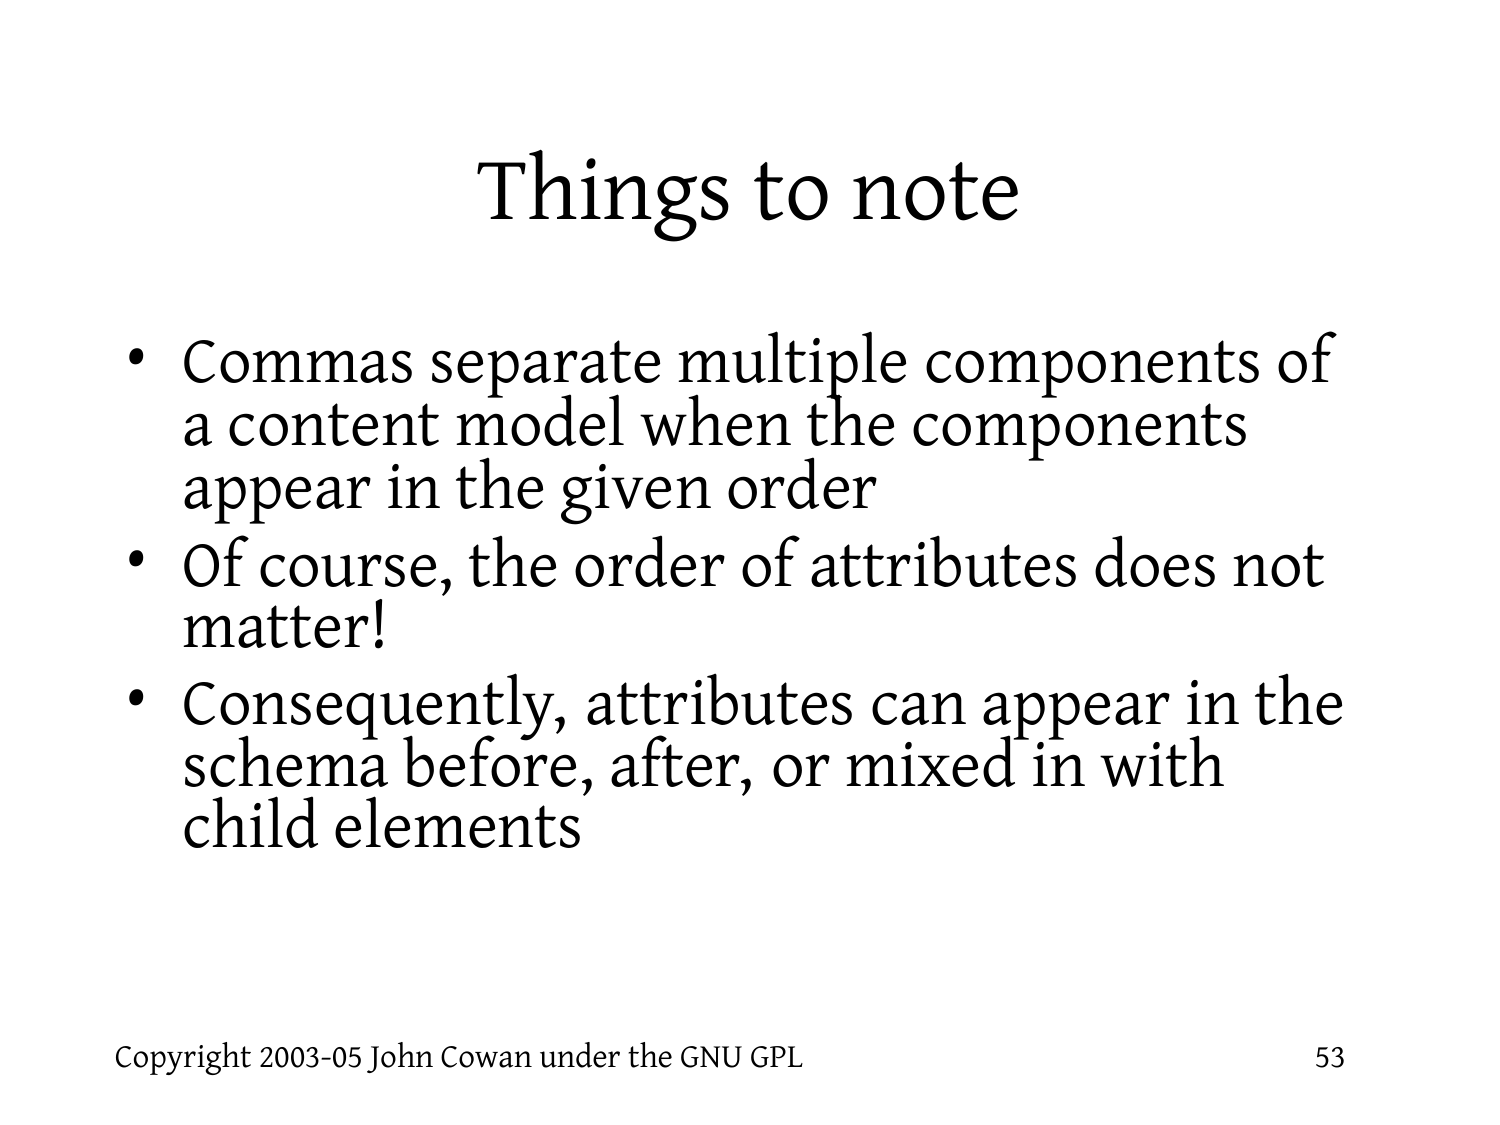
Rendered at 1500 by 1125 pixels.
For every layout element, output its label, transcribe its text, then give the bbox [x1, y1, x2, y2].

list Commas separate multiple components of a content model when the components appear in the given order Of course, the order of attributes does not matter! Consequently, attributes can appear in the schema before, after, or mixed in with child elements [112, 324, 1388, 1056]
title Things to note [112, 99, 1388, 288]
